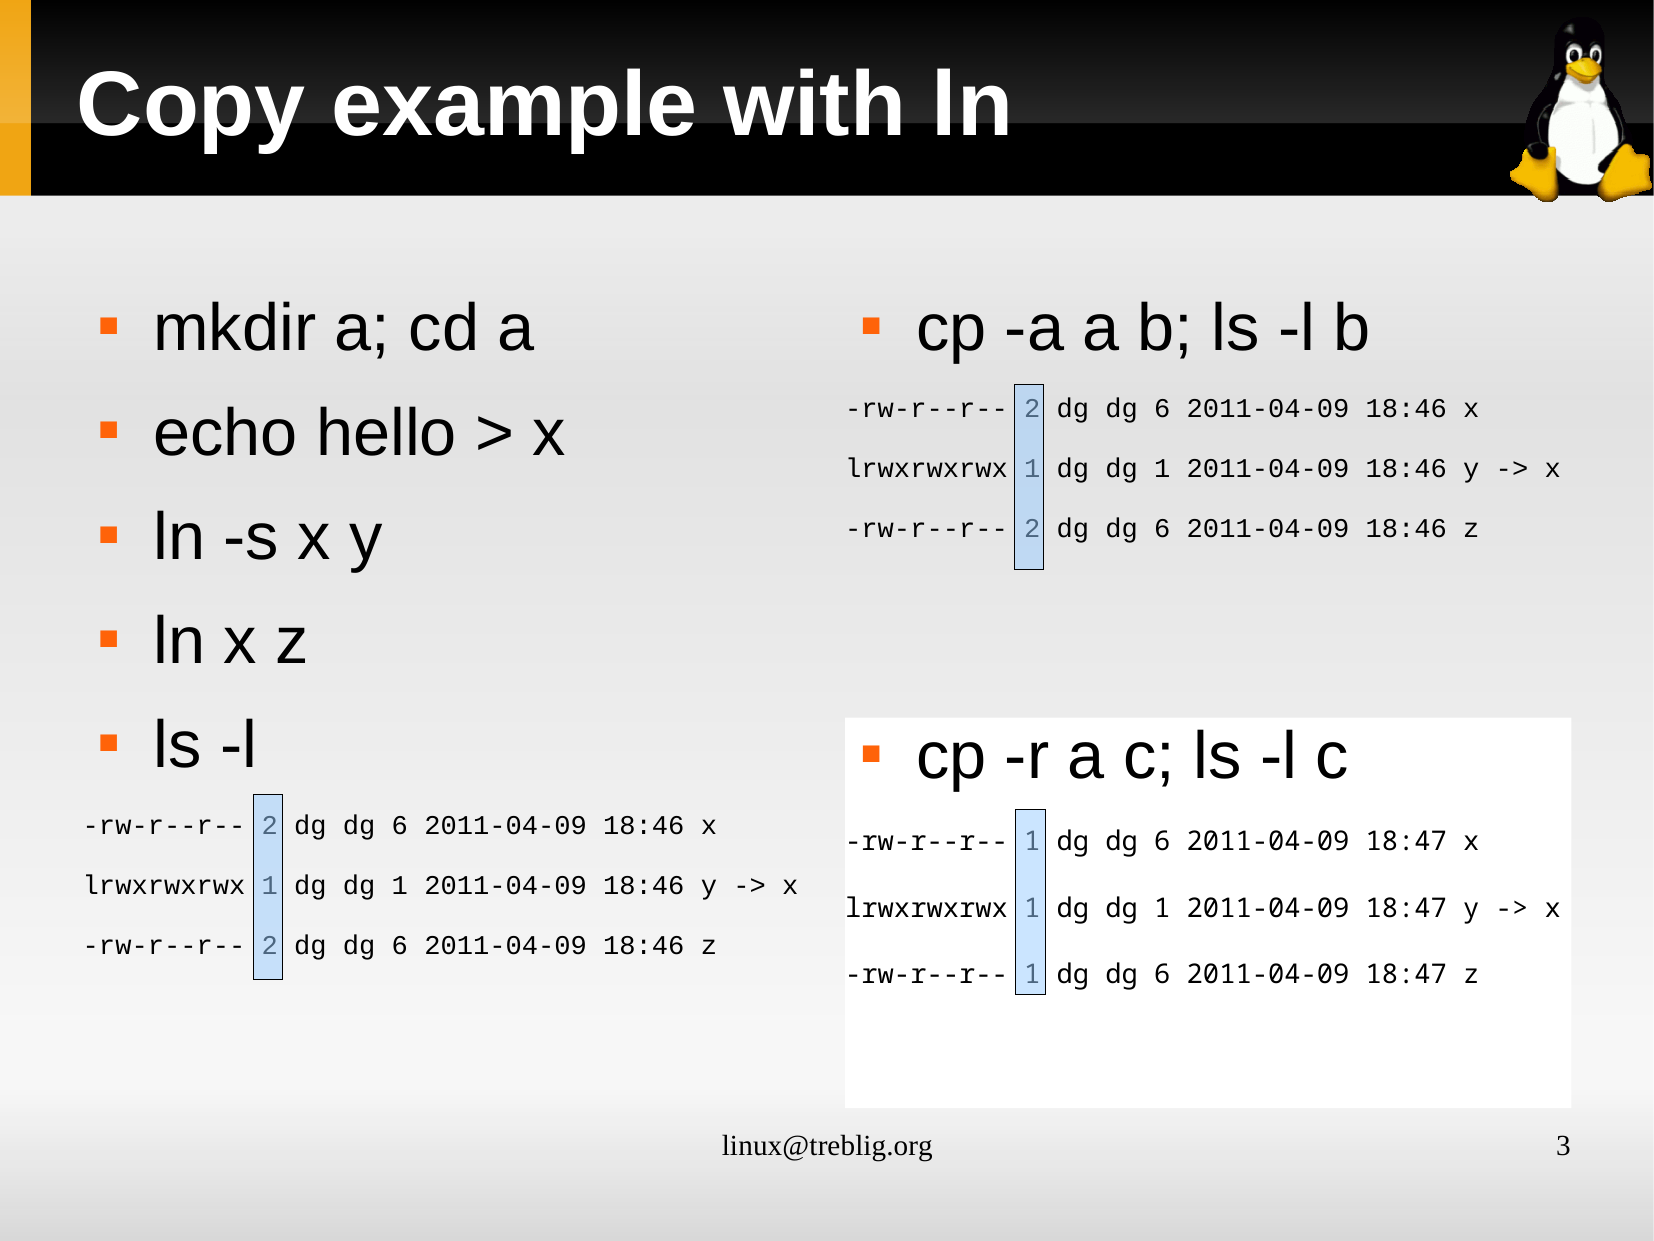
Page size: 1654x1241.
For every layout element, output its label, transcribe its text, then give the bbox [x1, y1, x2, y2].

text_box [253, 794, 283, 980]
picture [0, 0, 1654, 1241]
list cp -r a c; ls -l c -rw-r--r-- 1 dg dg 6 2011-04-09 18:47 x lrwxrwxrwx 1 dg dg 1 2011-04-09 18:47 y -> x -rw-r--r-- 1 dg dg 6 2011-04-09 18:47 z [845, 717, 1572, 1109]
title Copy example with ln [76, 0, 1565, 208]
text_box [1015, 809, 1046, 995]
list cp -a a b; ls -l b -rw-r--r-- 2 dg dg 6 2011-04-09 18:46 x lrwxrwxrwx 1 dg dg 1 2011-04-09 18:46 y -> x -rw-r--r-- 2 dg dg 6 2011-04-09 18:46 z [845, 290, 1572, 681]
list mkdir a; cd a echo hello > x ln -s x y ln x z ls -l -rw-r--r-- 2 dg dg 6 2011-04-09 18:46 x lrwxrwxrwx 1 dg dg 1 2011-04-09 18:46 y -> x -rw-r--r-- 2 dg dg 6 2011-04-09 18:46 z [82, 290, 809, 1109]
text_box [1014, 384, 1044, 570]
